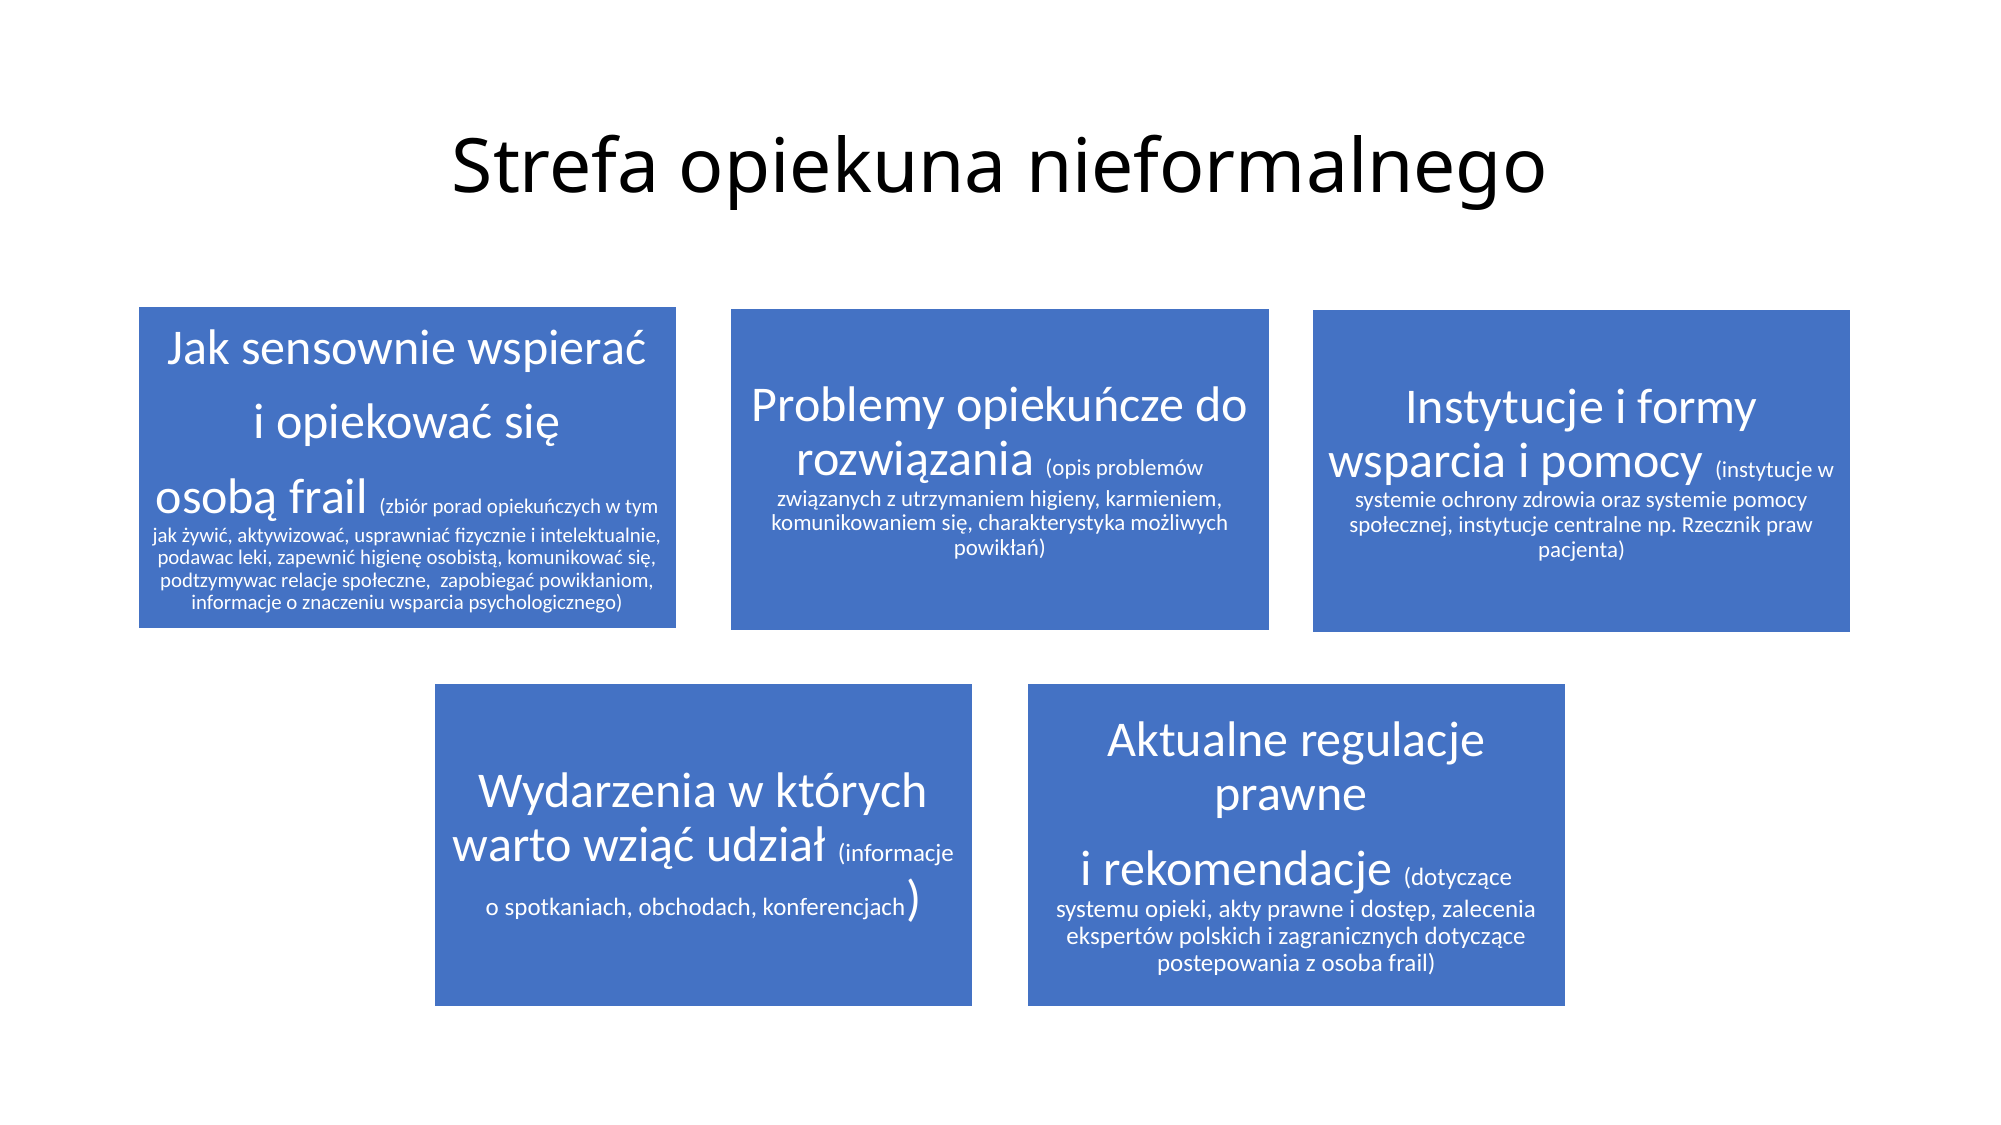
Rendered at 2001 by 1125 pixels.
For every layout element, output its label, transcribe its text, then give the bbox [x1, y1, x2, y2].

text_box Problemy opiekuńcze do rozwiązania (opis problemów związanych z utrzymaniem higieny, karmieniem, komunikowaniem się, charakterystyka możliwych powikłań) [730, 307, 1270, 632]
text_box Wydarzenia w których warto wziąć udział (informacje o spotkaniach, obchodach, konferencjach) [433, 683, 974, 1007]
title Strefa opiekuna nieformalnego [137, 59, 1863, 278]
text_box Jak sensownie wspierać i opiekować się osobą frail (zbiór porad opiekuńczych w tym jak żywić, aktywizować, usprawniać fizycznie i intelektualnie, podawac leki, zapewnić higienę osobistą, komunikować się, podtzymywac relacje społeczne, zapobiegać powikłaniom, informacje o znaczeniu wsparcia psychologicznego) [137, 305, 677, 630]
text_box Aktualne regulacje prawne i rekomendacje (dotyczące systemu opieki, akty prawne i dostęp, zalecenia ekspertów polskich i zagranicznych dotyczące postepowania z osoba frail) [1026, 683, 1567, 1007]
text_box Instytucje i formy wsparcia i pomocy (instytucje w systemie ochrony zdrowia oraz systemie pomocy społecznej, instytucje centralne np. Rzecznik praw pacjenta) [1312, 309, 1852, 633]
